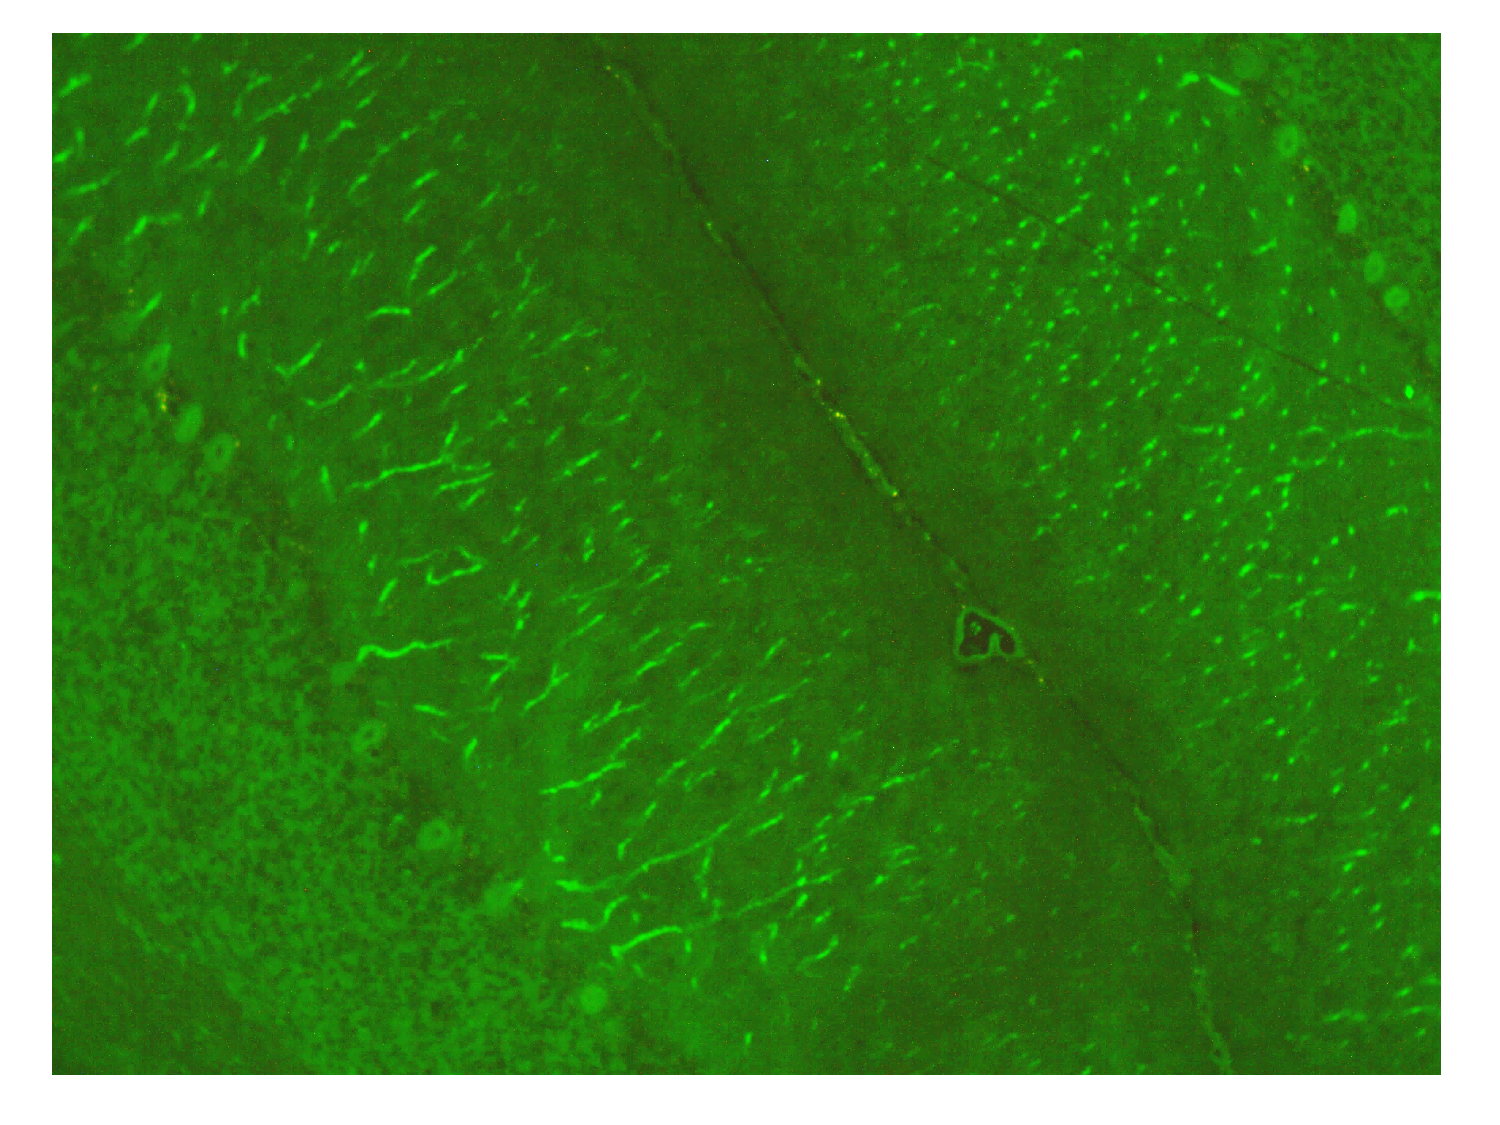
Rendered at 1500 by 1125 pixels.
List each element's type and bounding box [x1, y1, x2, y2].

picture [52, 33, 1441, 1075]
